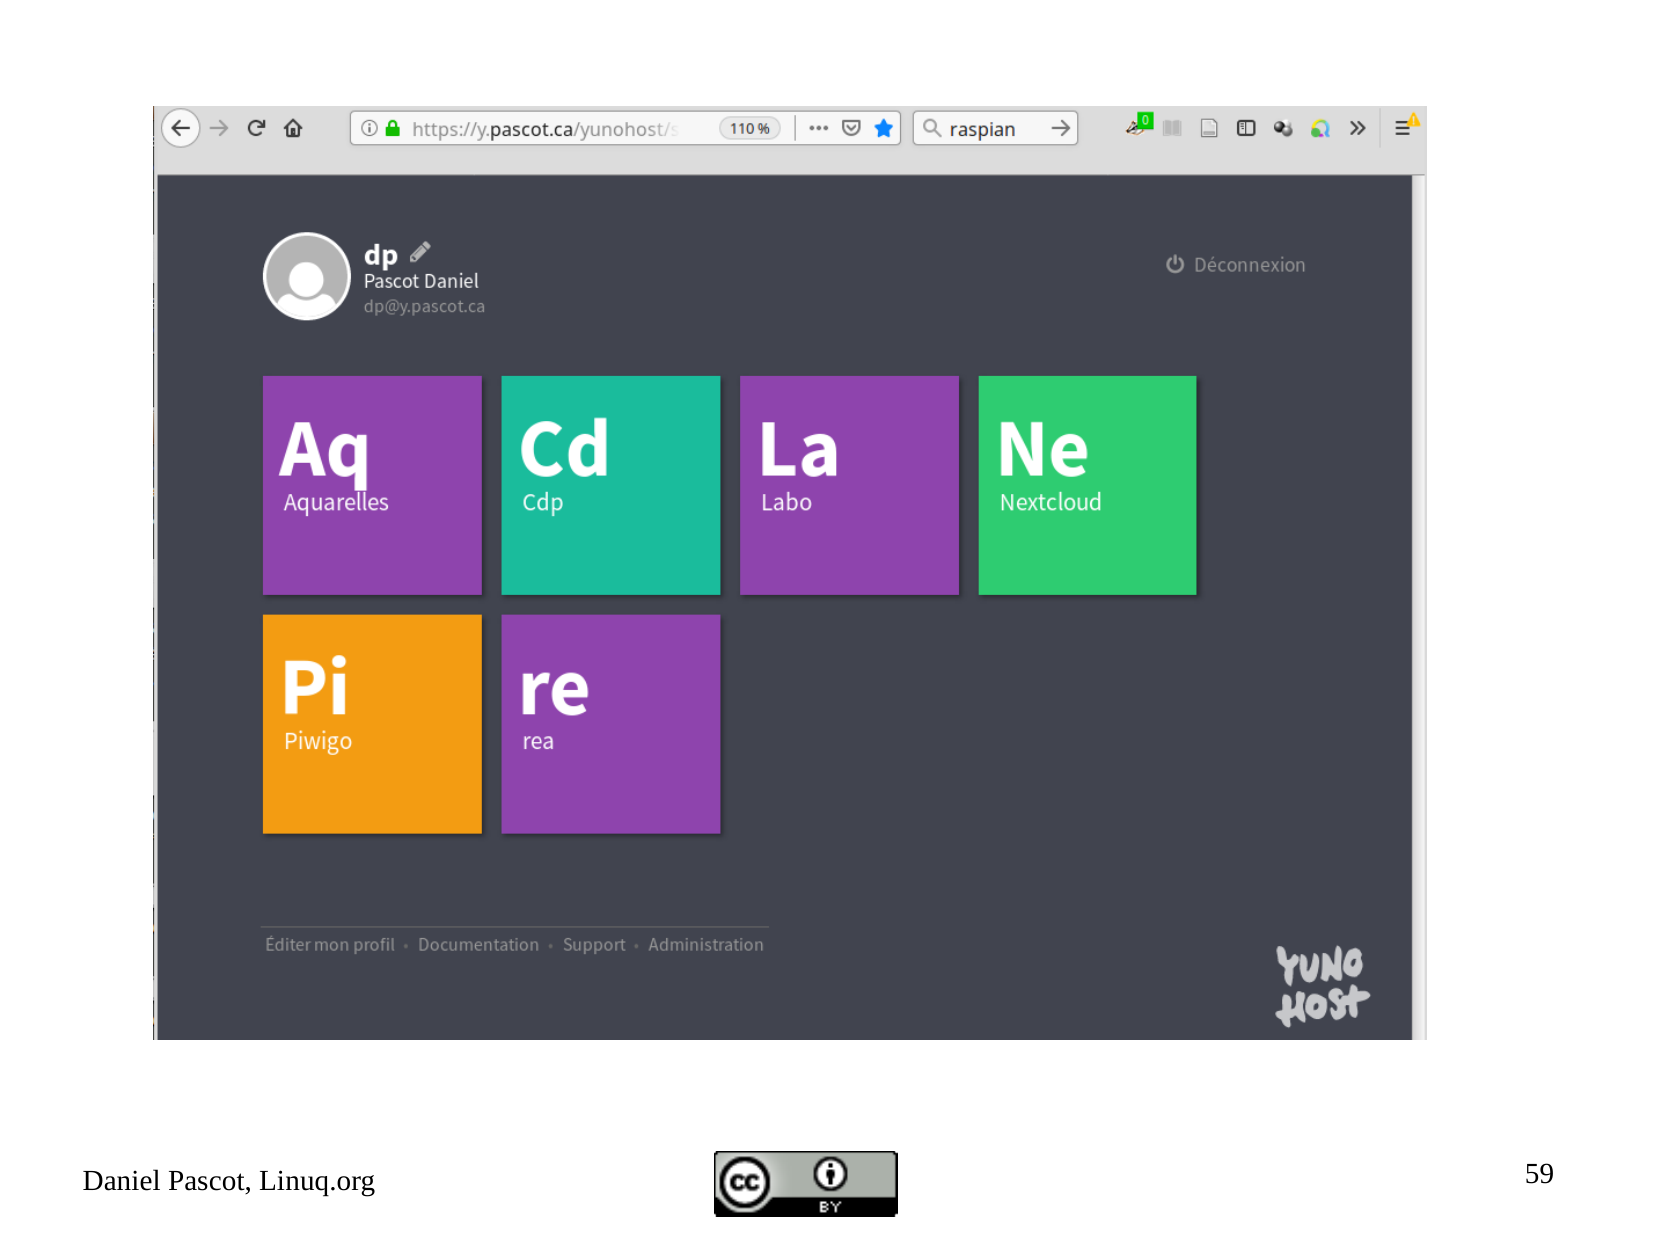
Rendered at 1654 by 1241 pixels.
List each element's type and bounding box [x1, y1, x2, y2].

picture [153, 106, 1427, 1040]
picture [714, 1151, 898, 1217]
